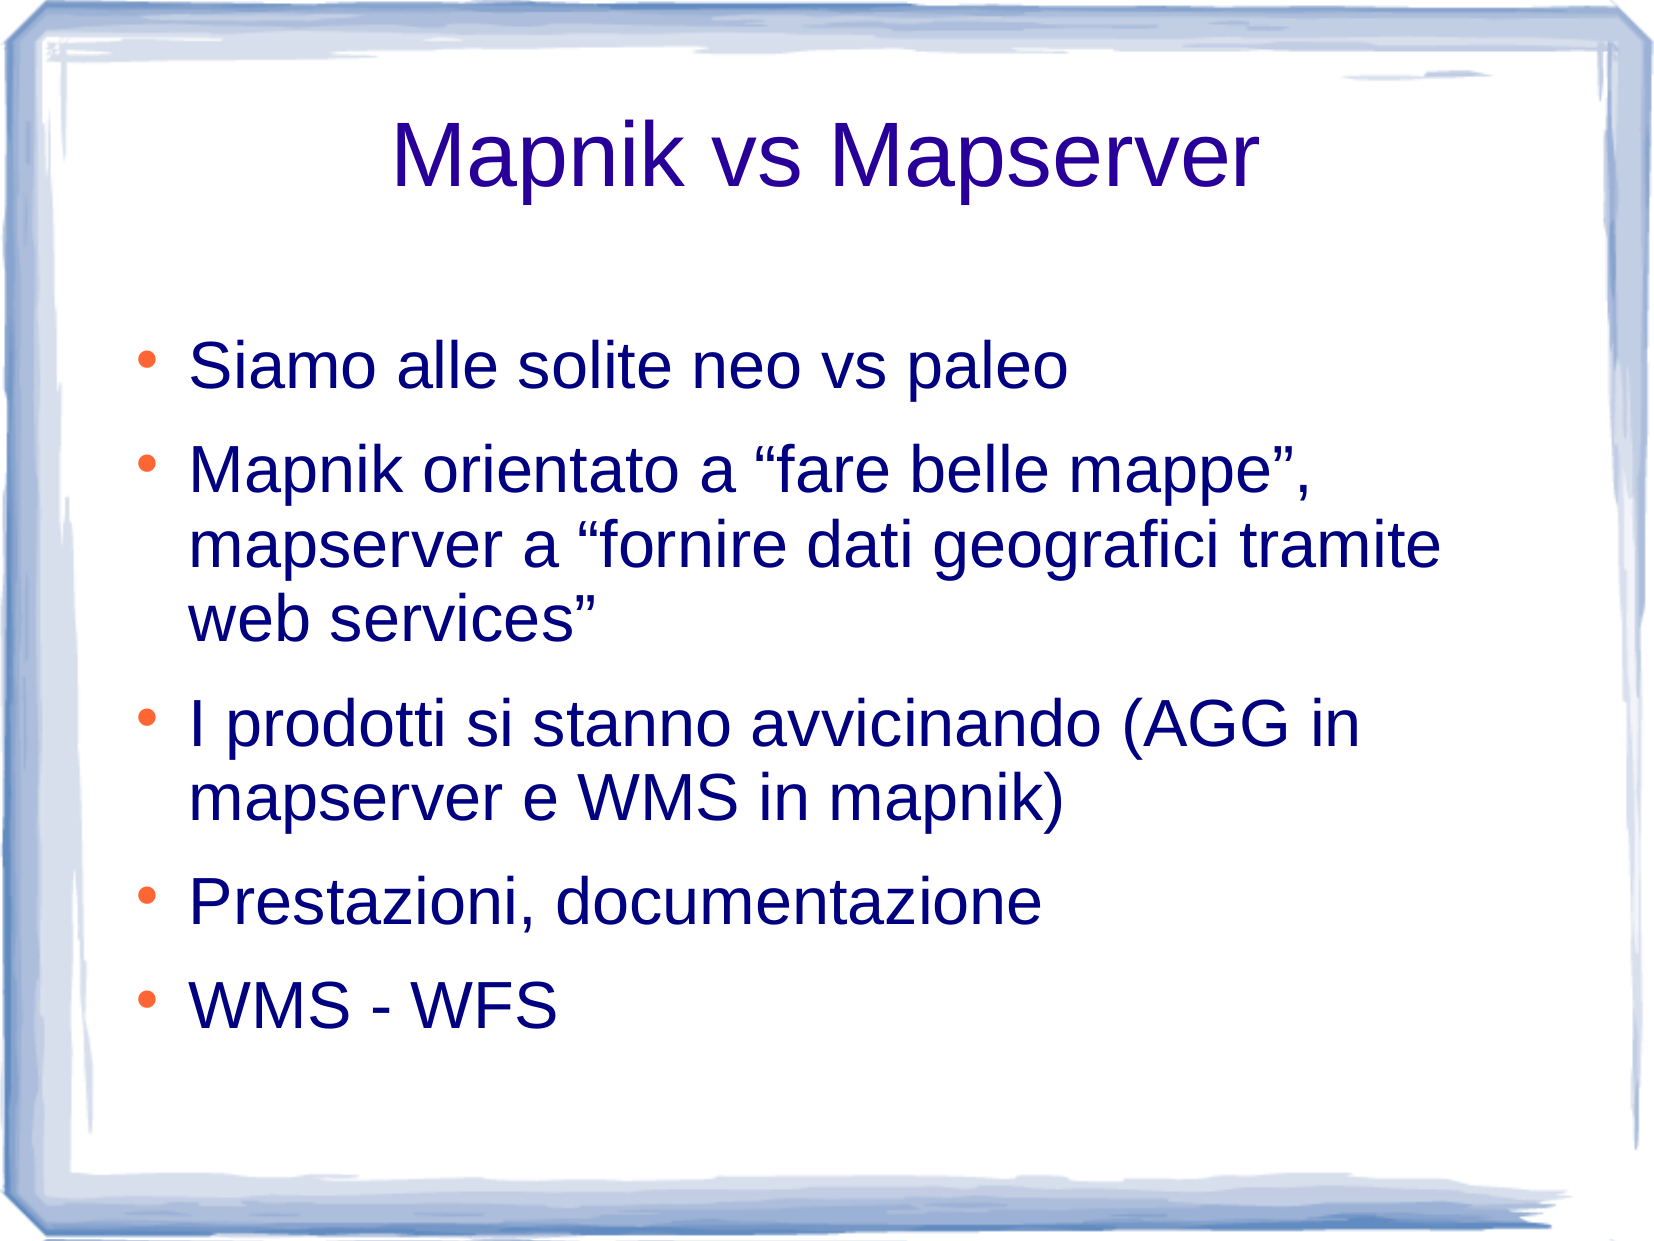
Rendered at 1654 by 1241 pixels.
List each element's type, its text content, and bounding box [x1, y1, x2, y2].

list Siamo alle solite neo vs paleo Mapnik orientato a “fare belle mappe”, mapserver a “fornire dati geografici tramite web services” I prodotti si stanno avvicinando (AGG in mapserver e WMS in mapnik) Prestazioni, documentazione WMS - WFS [118, 324, 1571, 1129]
title Mapnik vs Mapserver [82, 56, 1571, 249]
picture [0, 0, 1654, 1241]
